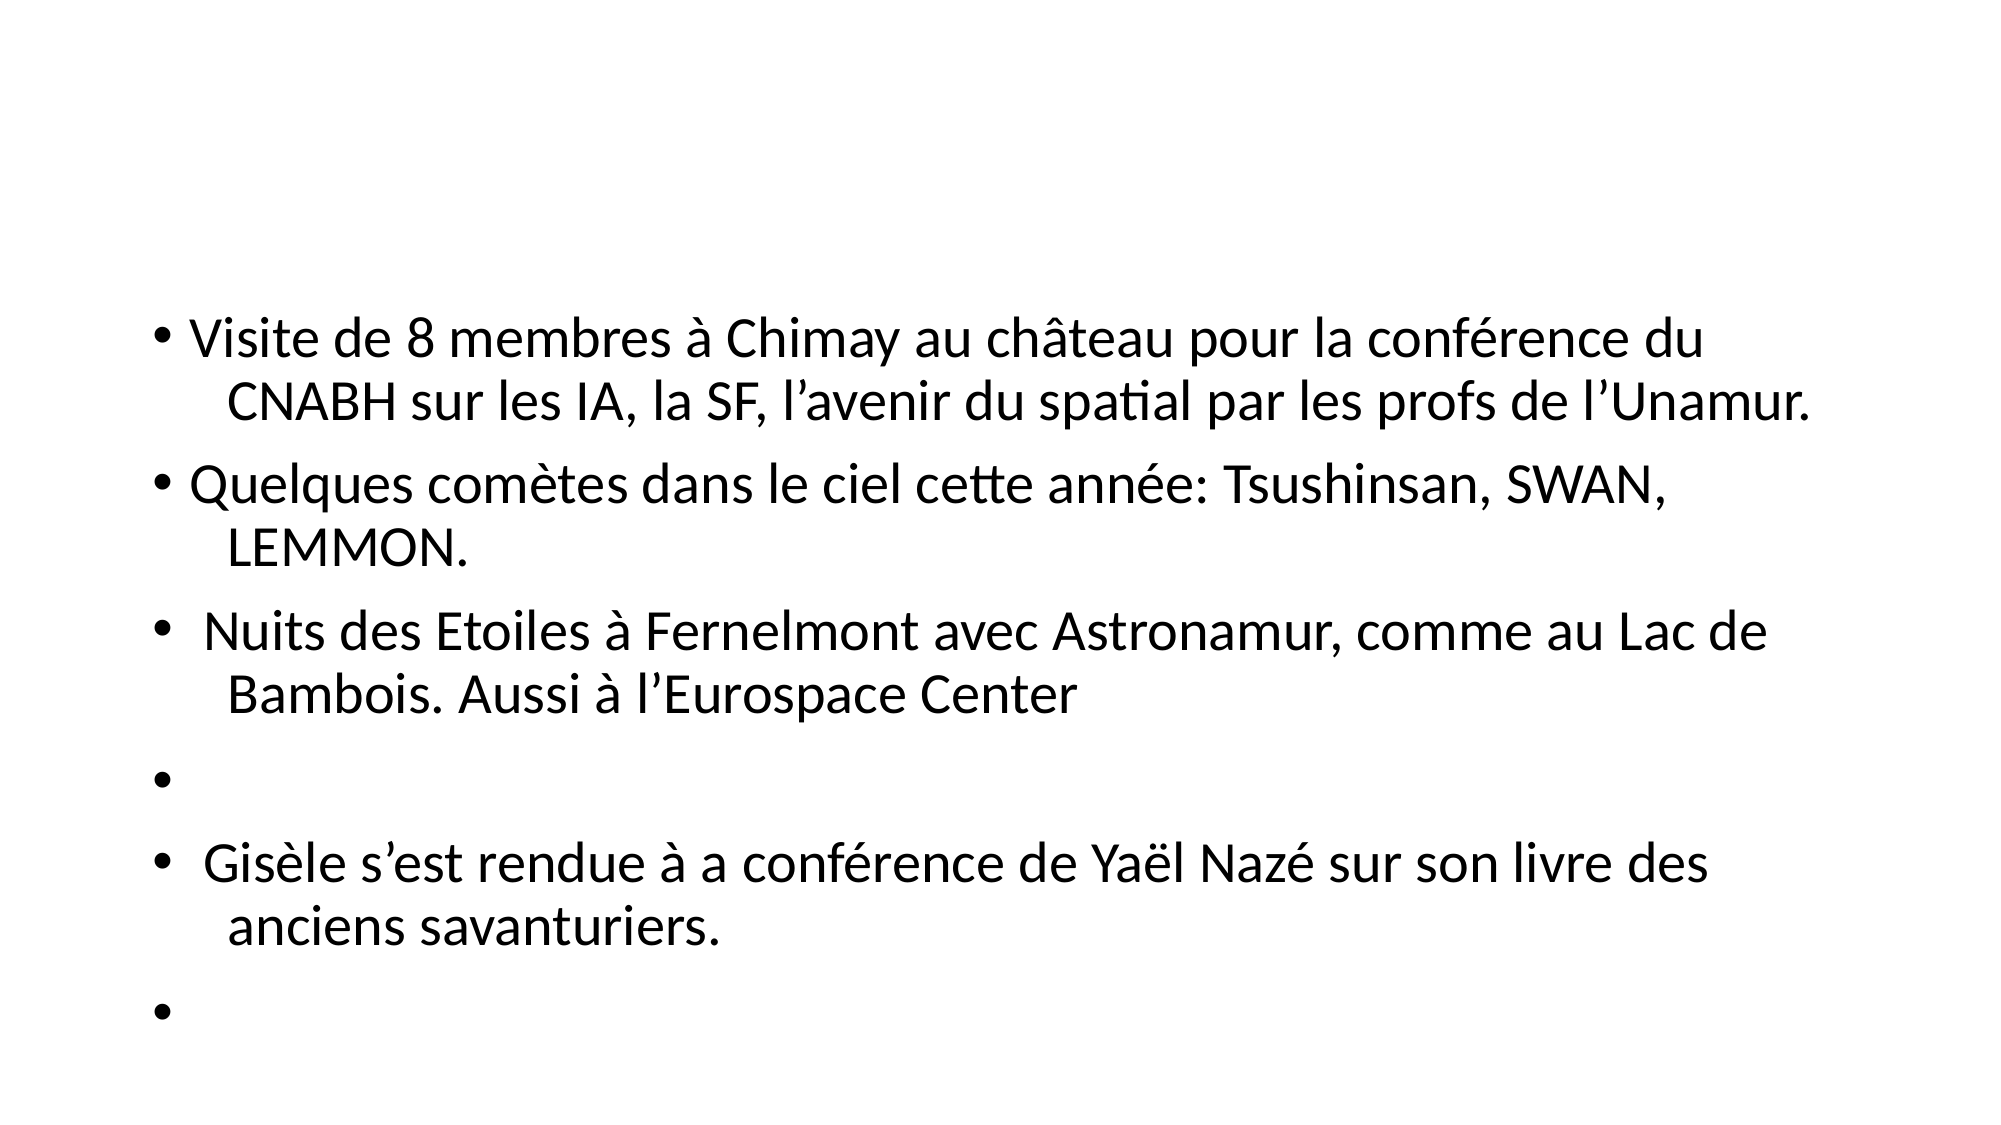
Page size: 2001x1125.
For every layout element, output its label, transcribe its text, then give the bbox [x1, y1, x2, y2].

list Visite de 8 membres à Chimay au château pour la conférence du CNABH sur les IA, la SF, l’avenir du spatial par les profs de l’Unamur. Quelques comètes dans le ciel cette année: Tsushinsan, SWAN, LEMMON. Nuits des Etoiles à Fernelmont avec Astronamur, comme au Lac de Bambois. Aussi à l’Eurospace Center Gisèle s’est rendue à a conférence de Yaël Nazé sur son livre des anciens savanturiers. [137, 299, 1863, 1014]
